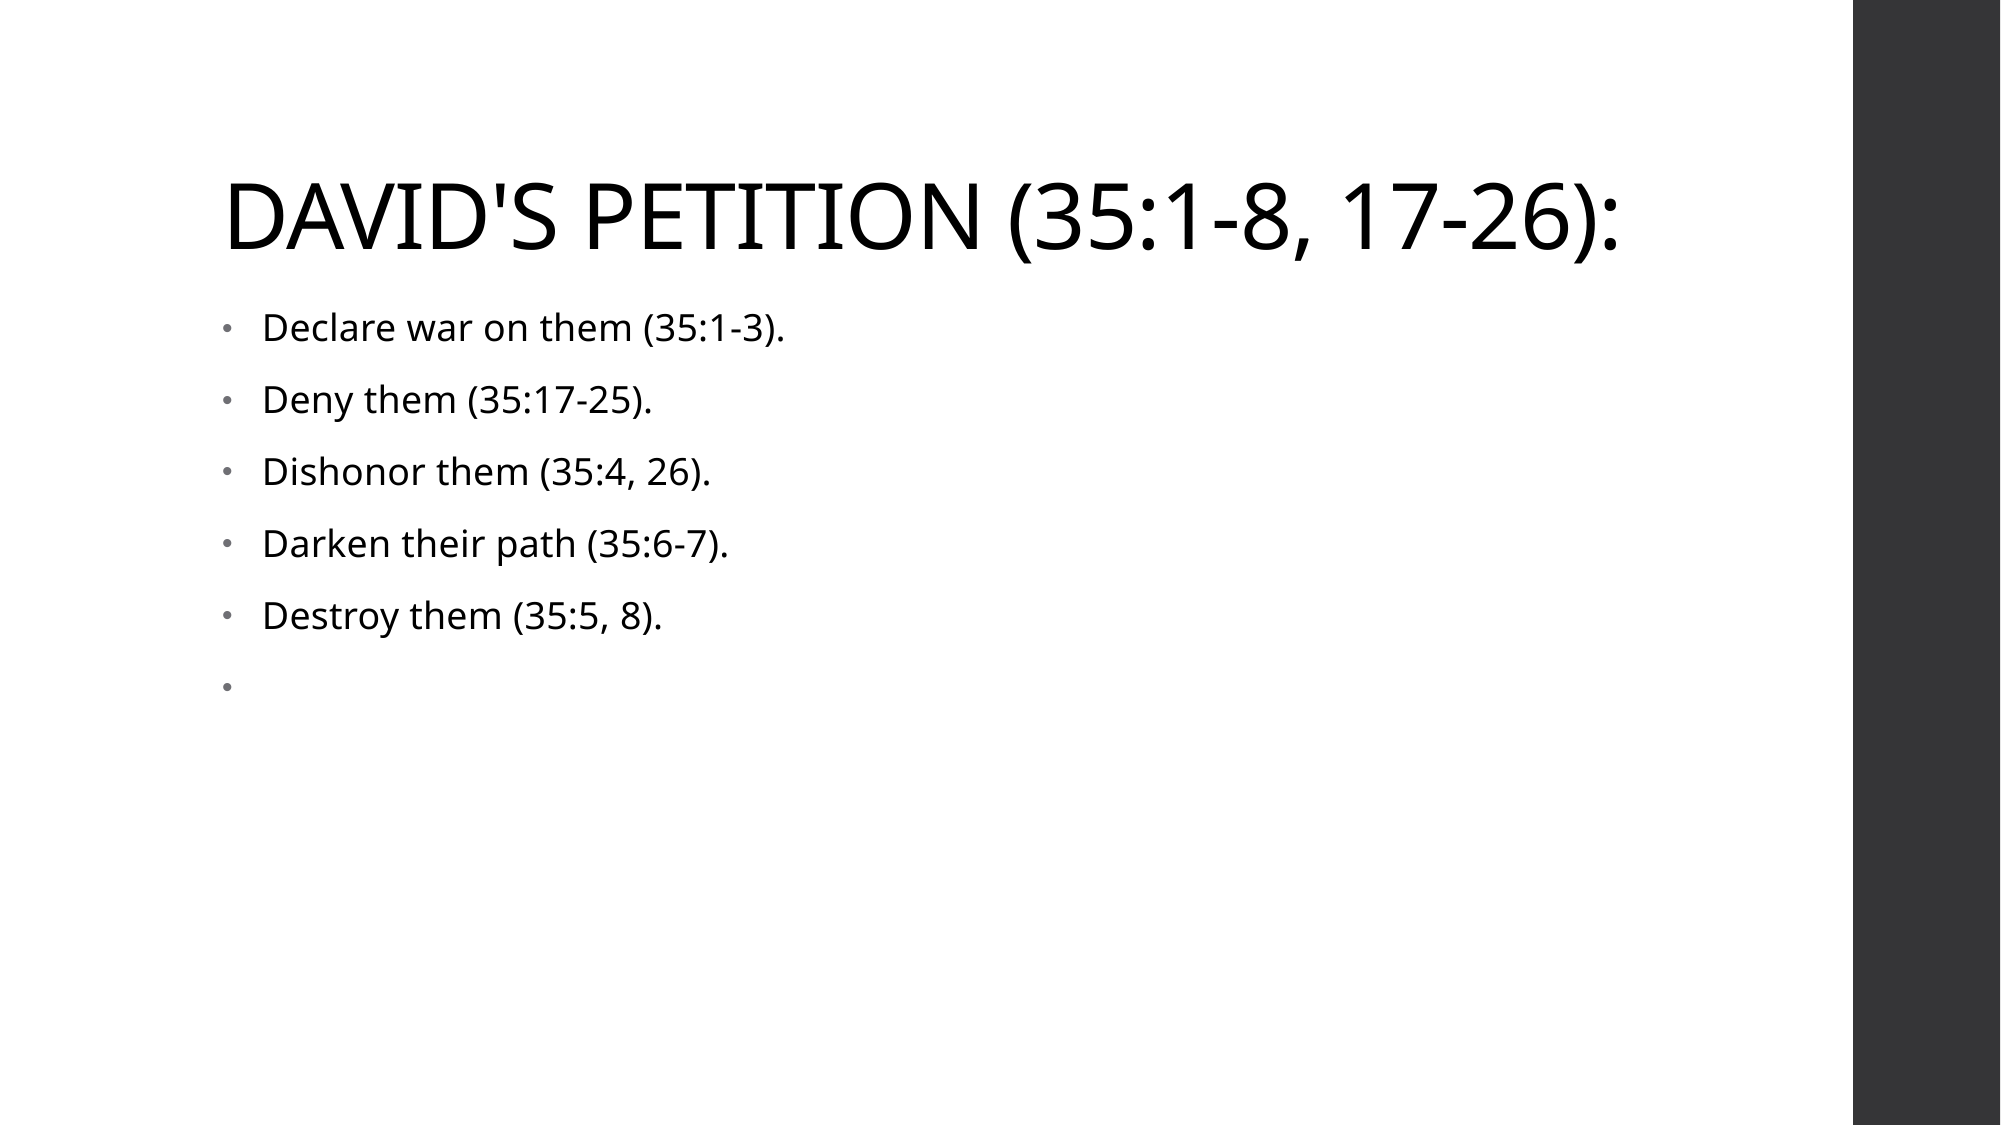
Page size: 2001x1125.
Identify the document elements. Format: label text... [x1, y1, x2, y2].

title DAVID'S PETITION (35:1-8, 17-26): [206, 60, 1797, 278]
list Declare war on them (35:1-3). Deny them (35:17-25). Dishonor them (35:4, 26). Darken their path (35:6-7). Destroy them (35:5, 8). [206, 299, 1617, 1014]
